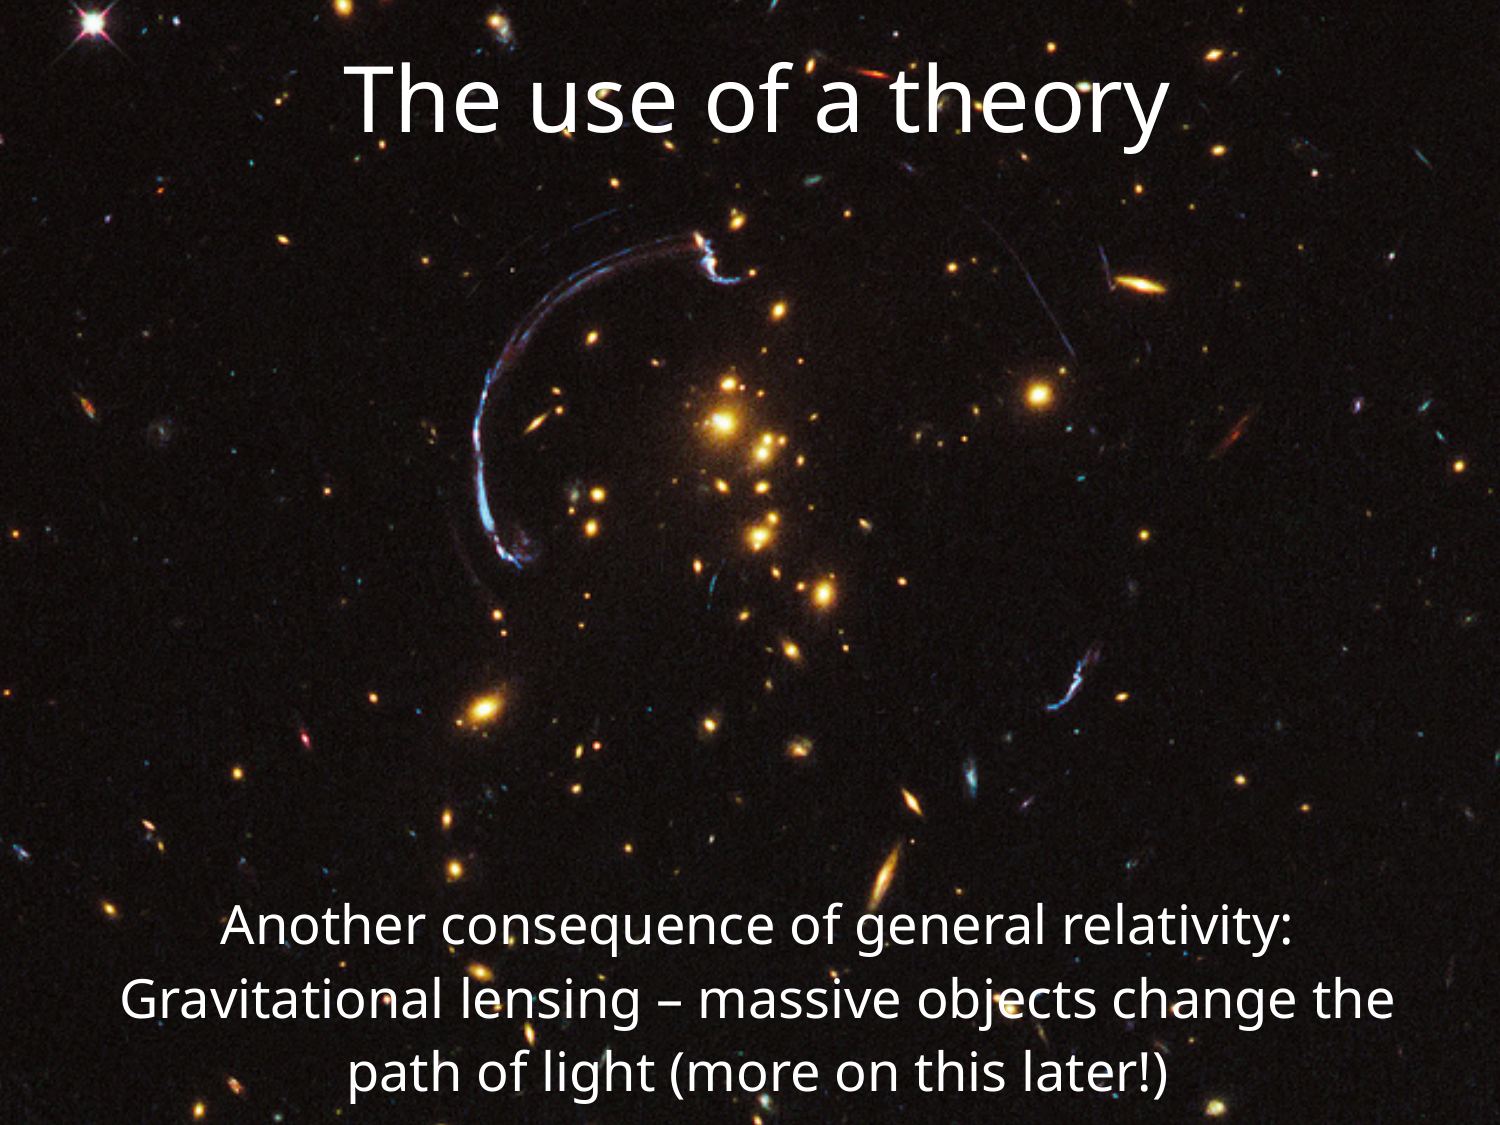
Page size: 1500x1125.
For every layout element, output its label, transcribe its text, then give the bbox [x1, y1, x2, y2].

title The use of a theory [60, 43, 1456, 152]
list Another consequence of general relativity: Gravitational lensing – massive objects change the path of light (more on this later!) [60, 179, 1456, 1111]
picture [0, 0, 1500, 1125]
